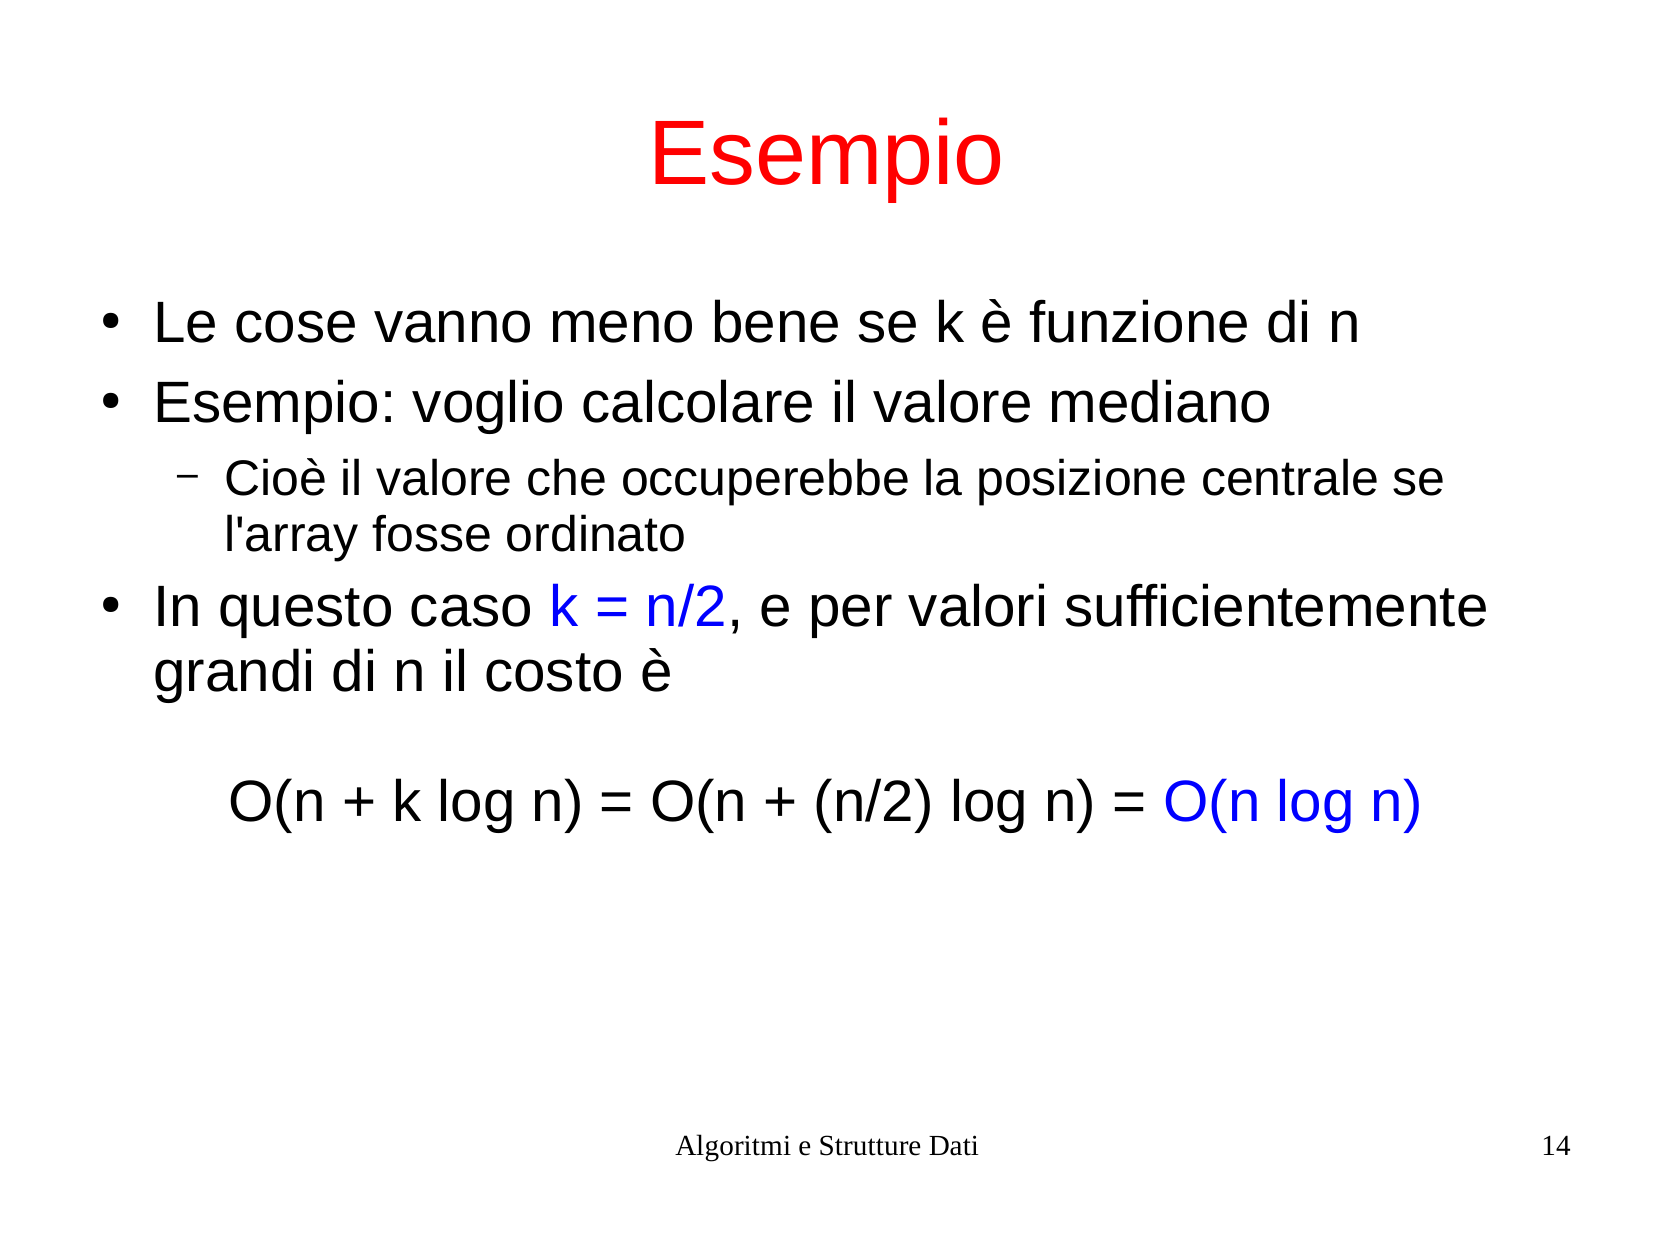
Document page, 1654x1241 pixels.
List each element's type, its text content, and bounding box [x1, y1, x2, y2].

title Esempio [82, 49, 1571, 257]
list Le cose vanno meno bene se k è funzione di n Esempio: voglio calcolare il valore mediano Cioè il valore che occuperebbe la posizione centrale se l'array fosse ordinato In questo caso k = n/2, e per valori sufficientemente grandi di n il costo è O(n + k log n) = O(n + (n/2) log n) = O(n log n) [82, 290, 1571, 1109]
